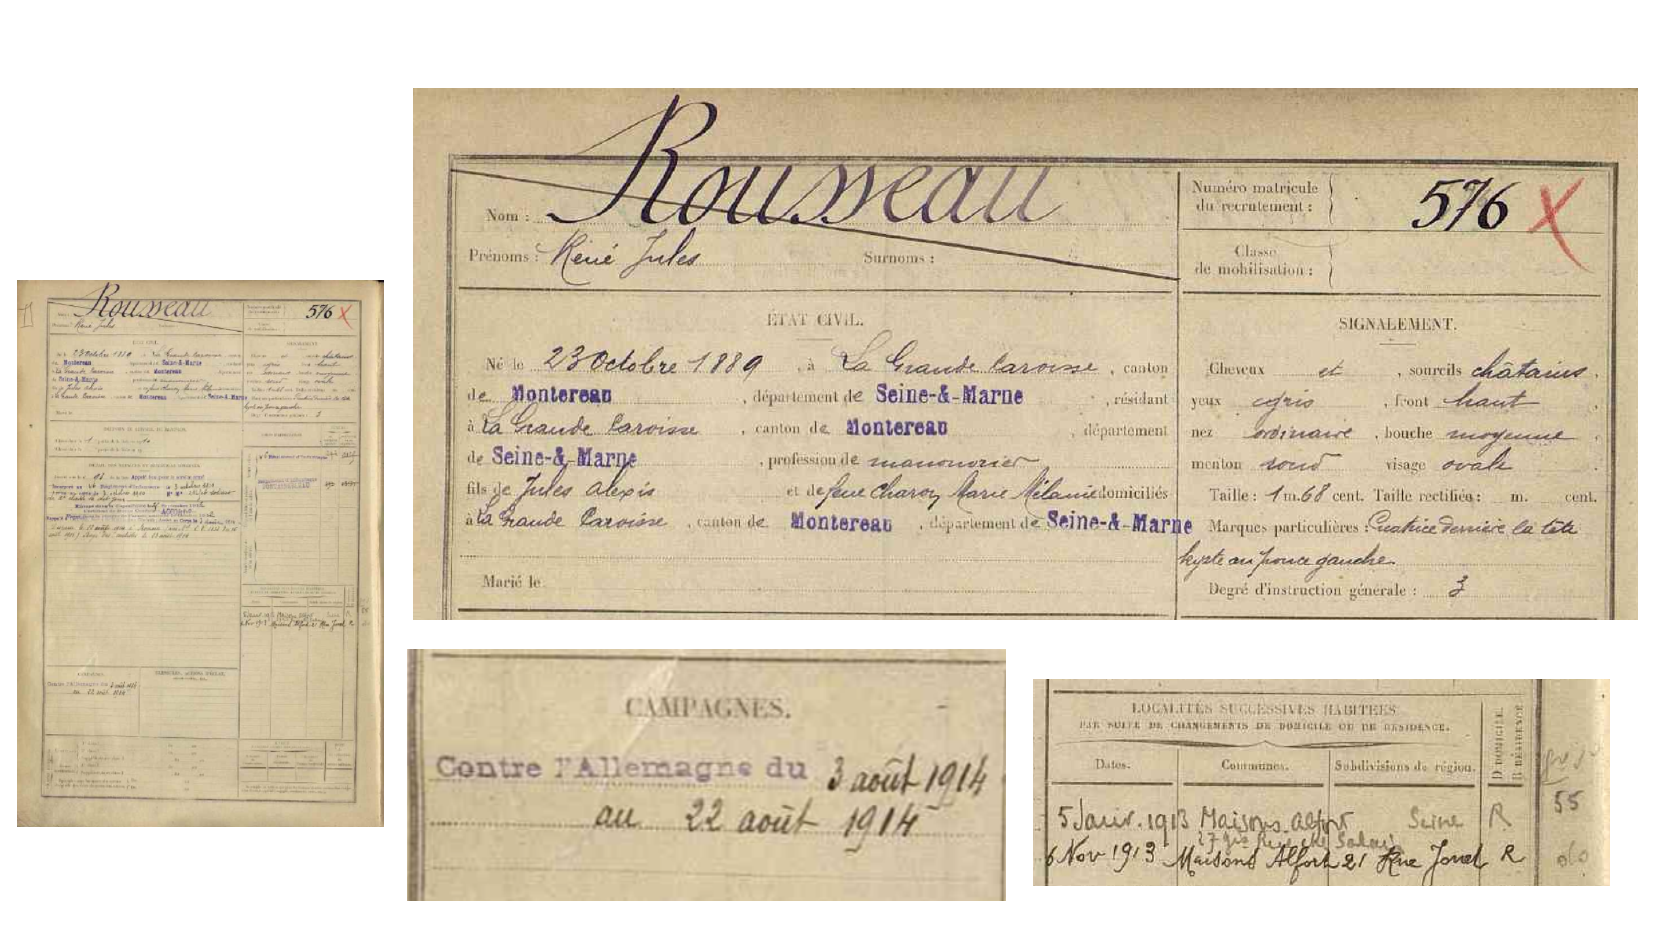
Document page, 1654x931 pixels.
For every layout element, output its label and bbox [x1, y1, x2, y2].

picture [407, 649, 1006, 901]
picture [1033, 679, 1610, 886]
picture [17, 280, 384, 827]
picture [413, 88, 1638, 620]
